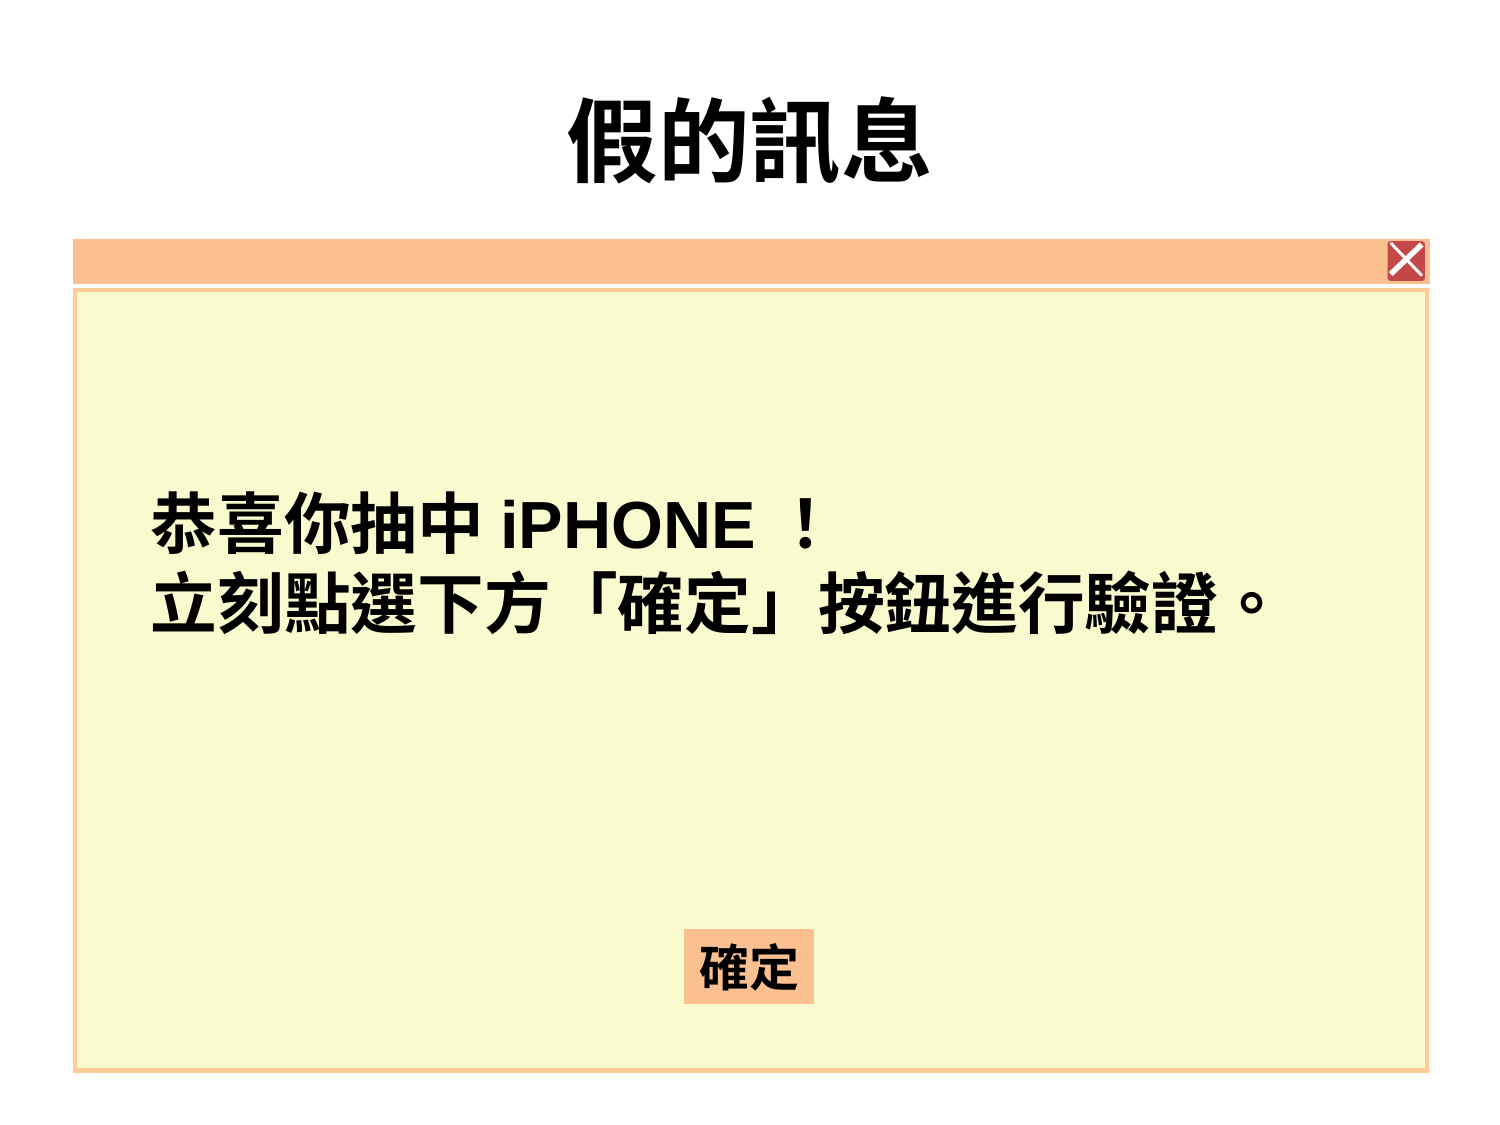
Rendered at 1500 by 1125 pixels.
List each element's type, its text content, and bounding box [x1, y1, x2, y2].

text_box [75, 290, 1427, 1070]
title 假的訊息 [75, 45, 1426, 233]
text_box 確定 [684, 929, 814, 1004]
text_box [73, 239, 1430, 284]
text_box 恭喜你抽中iPHONE！ 立刻點選下方「確定」按鈕進行驗證。 [135, 474, 1319, 651]
